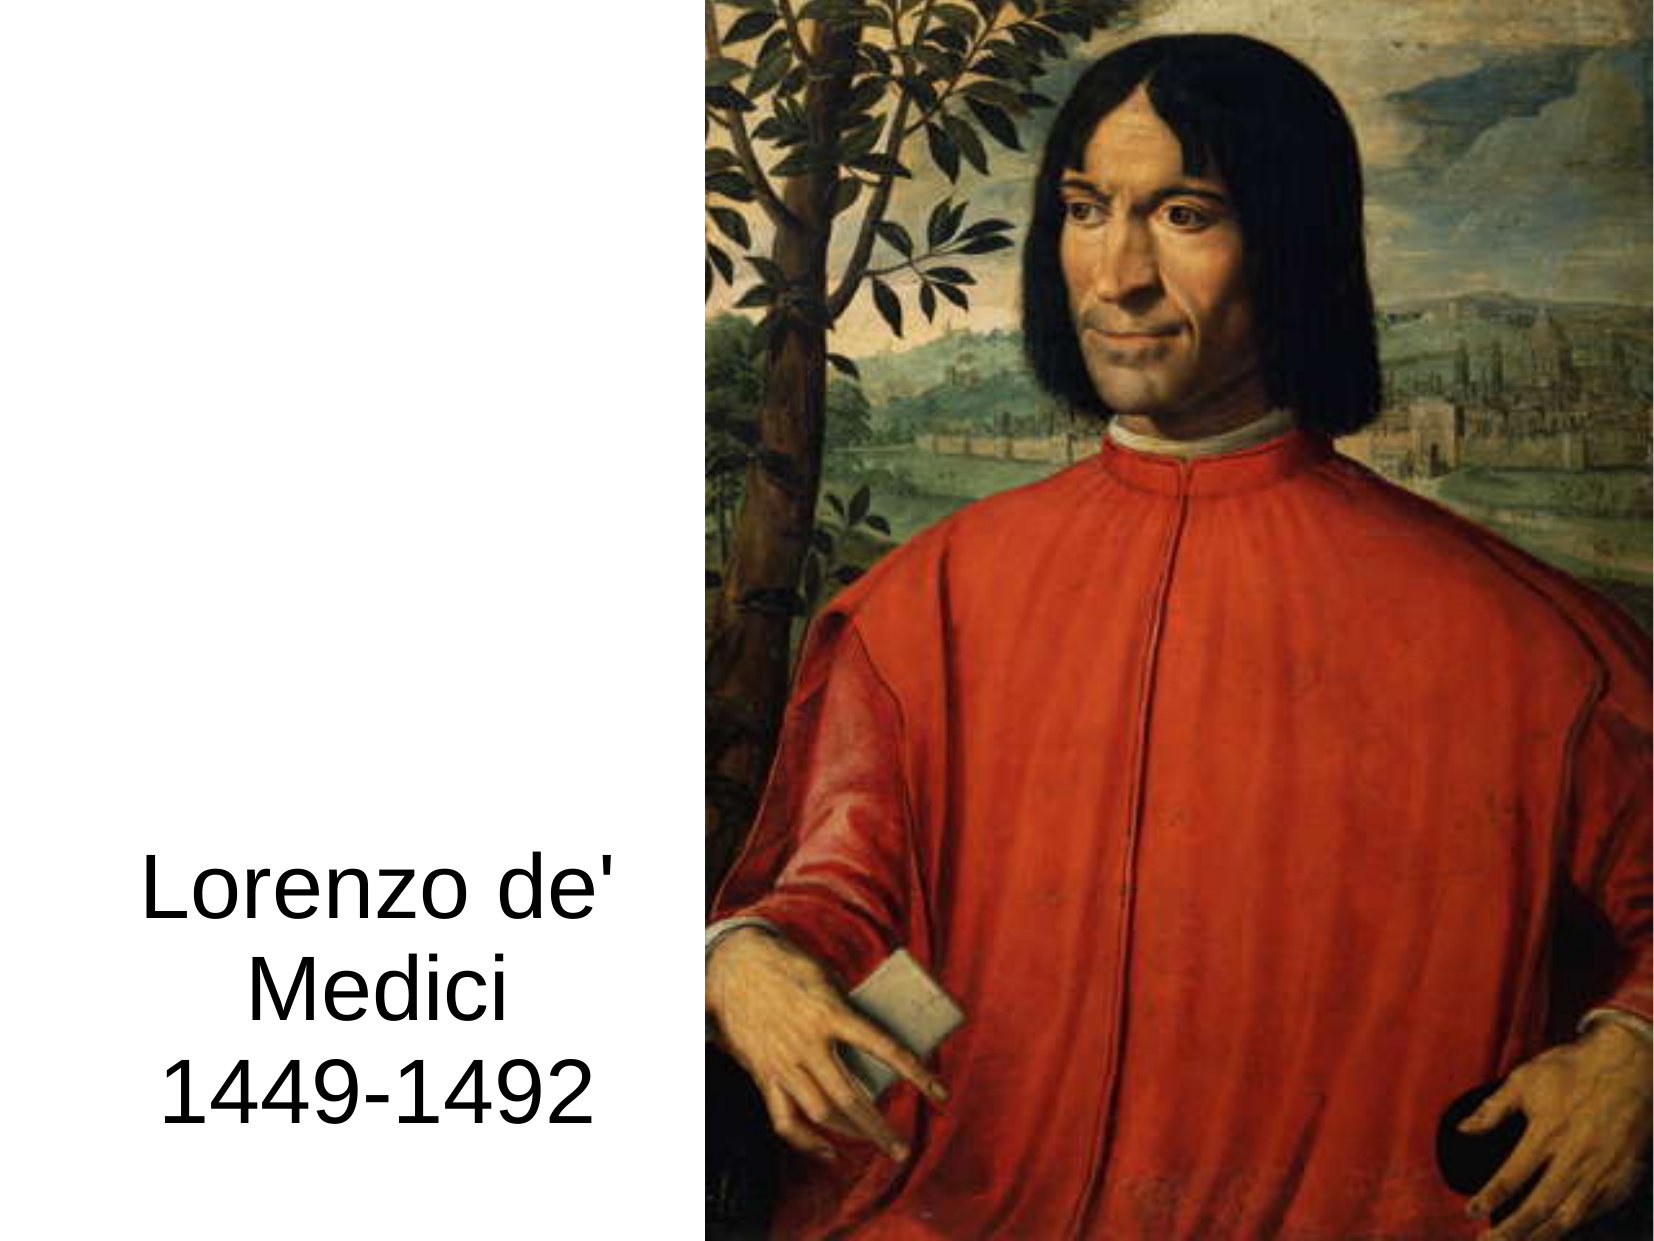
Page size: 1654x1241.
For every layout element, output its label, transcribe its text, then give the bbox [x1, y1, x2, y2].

picture [705, 0, 1654, 1241]
title Lorenzo de' Medici 1449-1492 [76, 826, 680, 1152]
